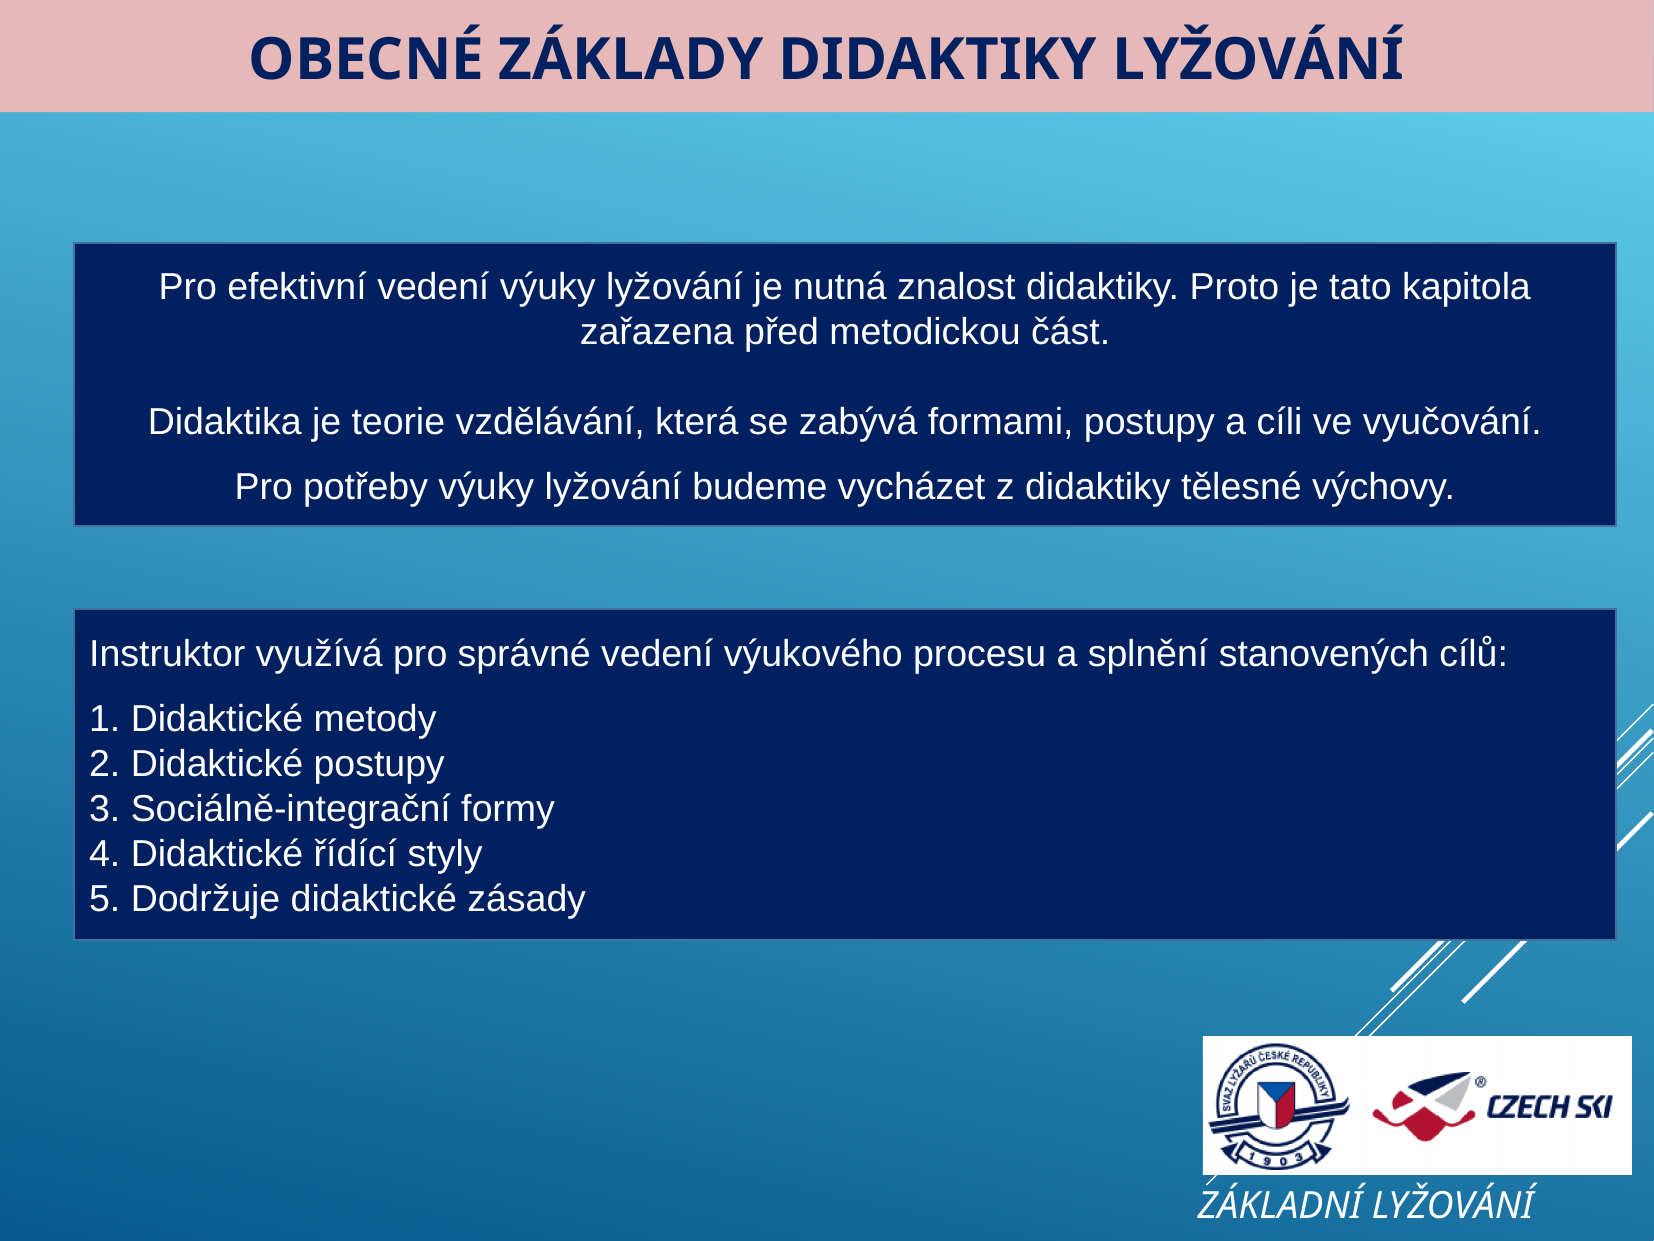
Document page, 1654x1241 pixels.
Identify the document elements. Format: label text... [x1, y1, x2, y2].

text_box ZÁKLADNÍ LYŽOVÁNÍ [1182, 1173, 1644, 1235]
text_box Pro efektivní vedení výuky lyžování je nutná znalost didaktiky. Proto je tato kapitola zařazena před metodickou část. Didaktika je teorie vzdělávání, která se zabývá formami, postupy a cíli ve vyučování. Pro potřeby výuky lyžování budeme vycházet z didaktiky tělesné výchovy. [74, 243, 1616, 526]
title Obecné základy didaktiky lyžování [0, 0, 1654, 113]
picture [1202, 1036, 1632, 1173]
text_box Instruktor využívá pro správné vedení výukového procesu a splnění stanovených cílů: 1. Didaktické metody 2. Didaktické postupy 3. Sociálně-integrační formy 4. Didaktické řídící styly 5. Dodržuje didaktické zásady [74, 609, 1616, 940]
